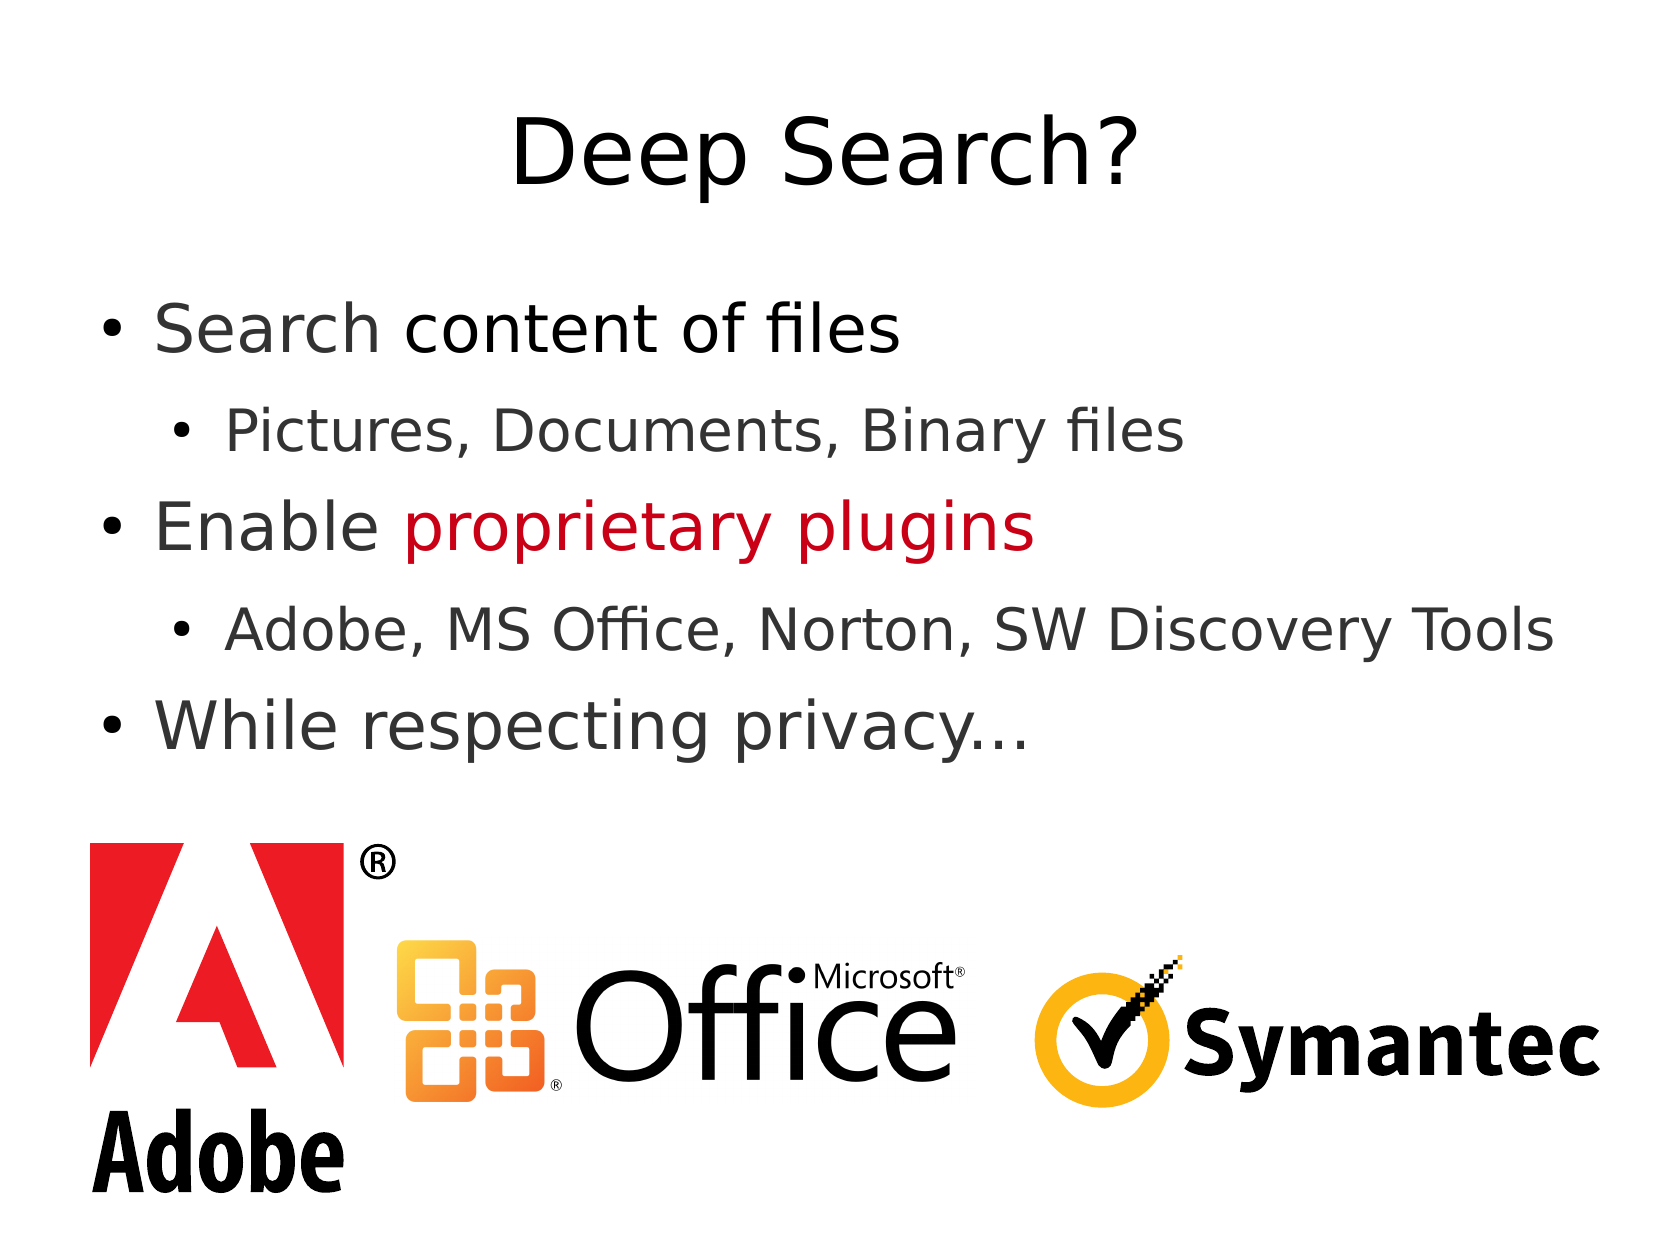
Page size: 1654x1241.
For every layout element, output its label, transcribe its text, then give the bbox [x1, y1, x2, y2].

title Deep Search? [82, 49, 1571, 257]
picture [1020, 937, 1615, 1126]
picture [37, 833, 976, 1201]
list Search content of files Pictures, Documents, Binary files Enable proprietary plugins Adobe, MS Office, Norton, SW Discovery Tools While respecting privacy... [82, 290, 1571, 1109]
